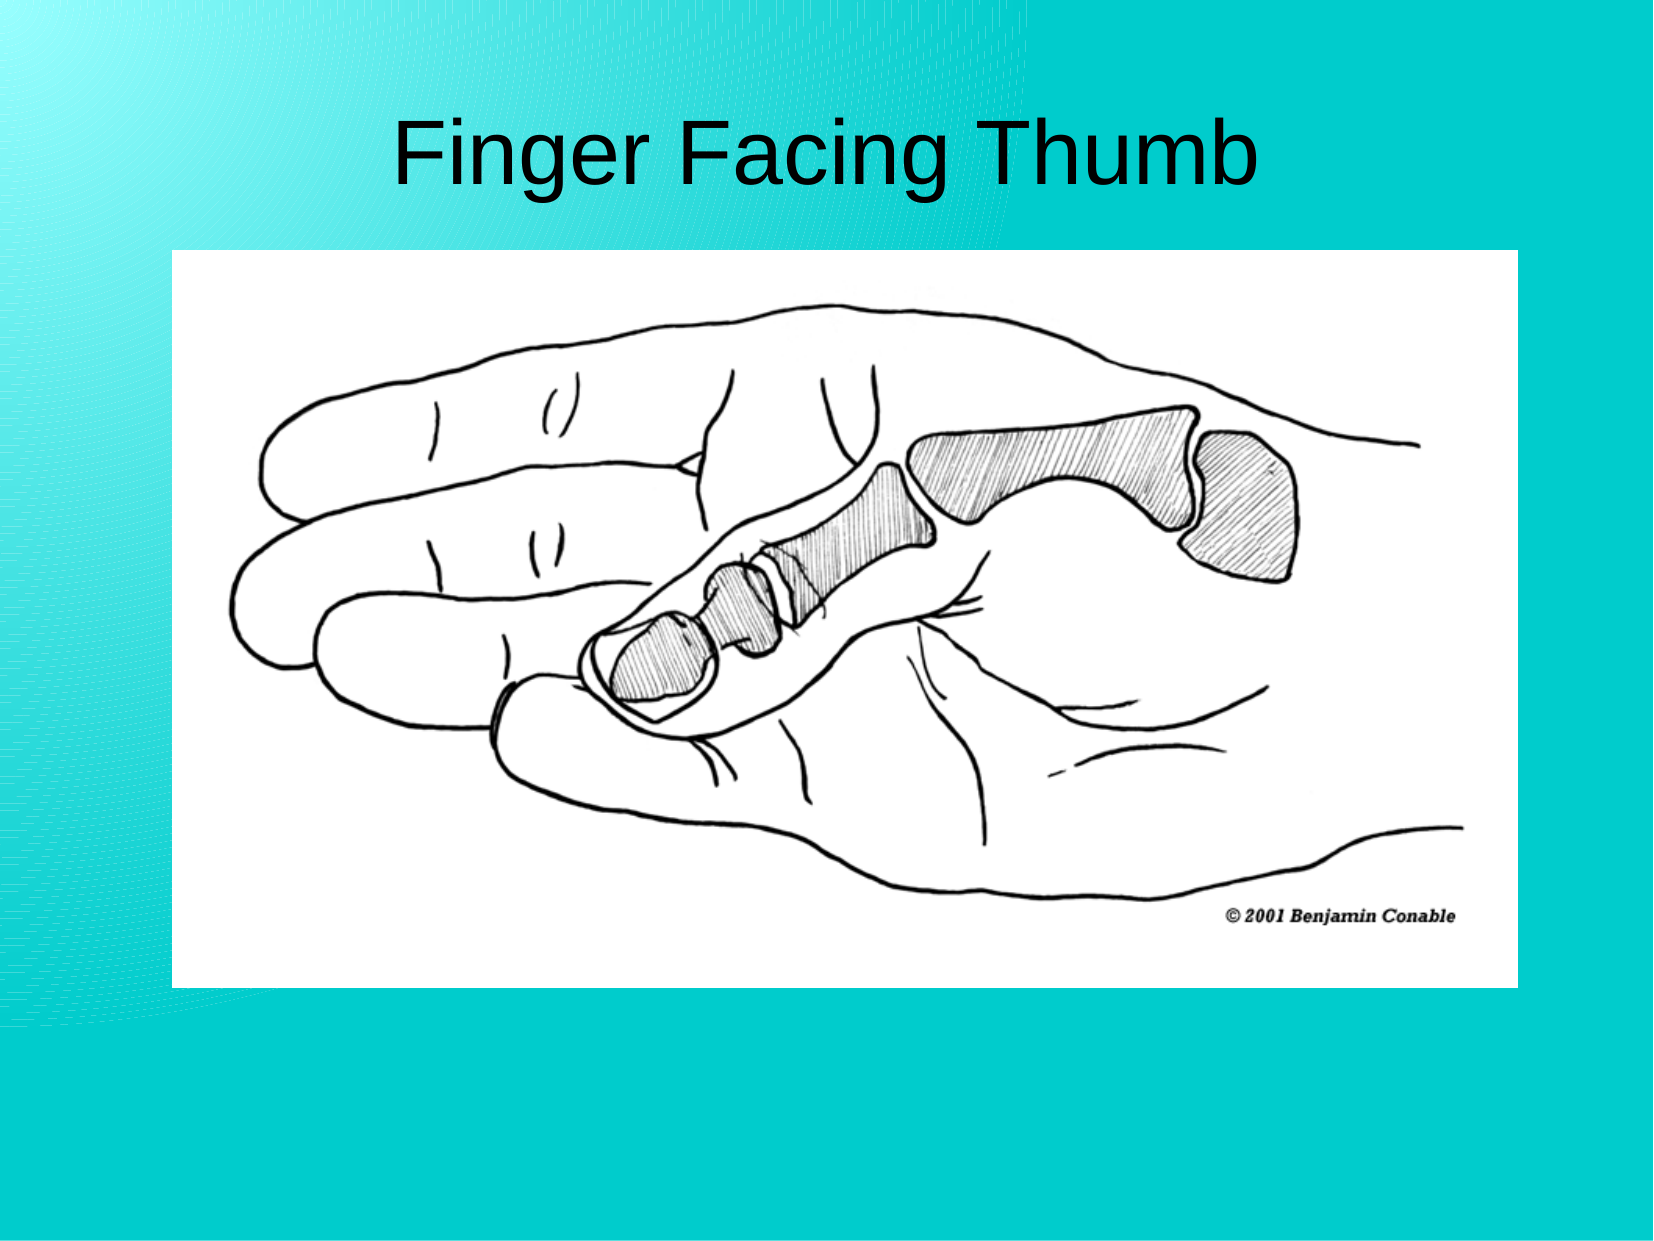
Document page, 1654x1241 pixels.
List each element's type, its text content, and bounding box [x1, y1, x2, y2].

picture [172, 250, 1518, 988]
title Finger Facing Thumb [82, 49, 1571, 257]
